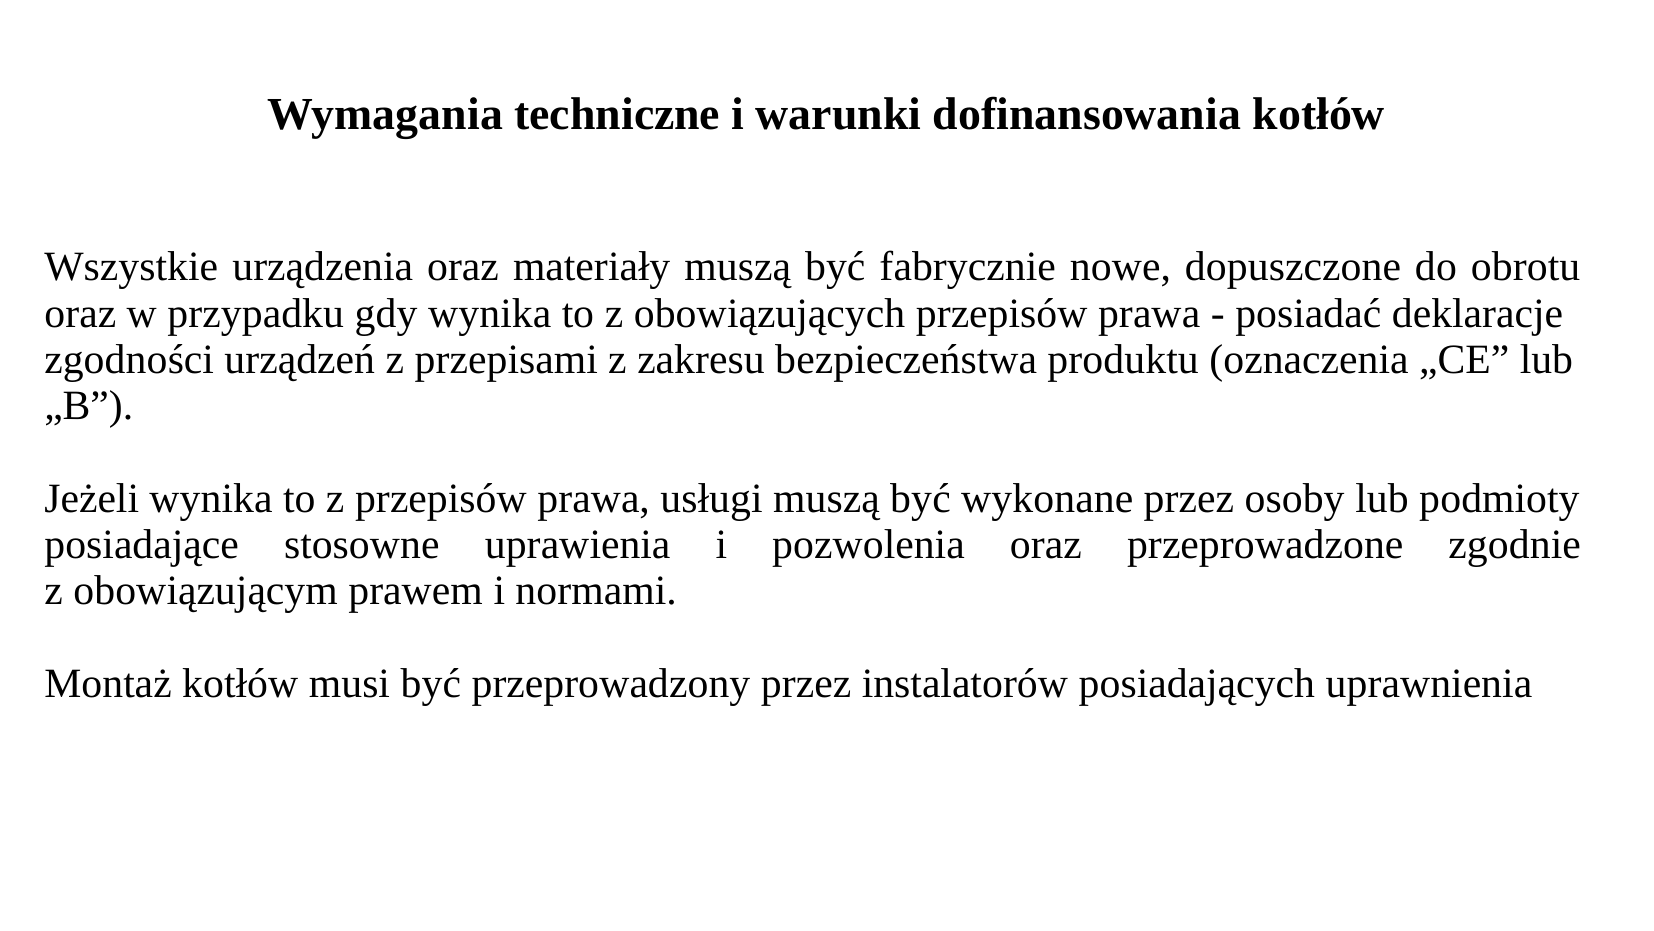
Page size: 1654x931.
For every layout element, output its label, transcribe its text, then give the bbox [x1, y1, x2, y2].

text_box Wszystkie urządzenia oraz materiały muszą być fabrycznie nowe, dopuszczone do obrotu oraz w przypadku gdy wynika to z obowiązujących przepisów prawa - posiadać deklaracje zgodności urządzeń z przepisami z zakresu bezpieczeństwa produktu (oznaczenia „CE” lub „B”). Jeżeli wynika to z przepisów prawa, usługi muszą być wykonane przez osoby lub podmioty posiadające stosowne uprawienia i pozwolenia oraz przeprowadzone zgodnie z obowiązującym prawem i normami. Montaż kotłów musi być przeprowadzony przez instalatorów posiadających uprawnienia [29, 236, 1597, 735]
title Wymagania techniczne i warunki dofinansowania kotłów [82, 37, 1571, 193]
